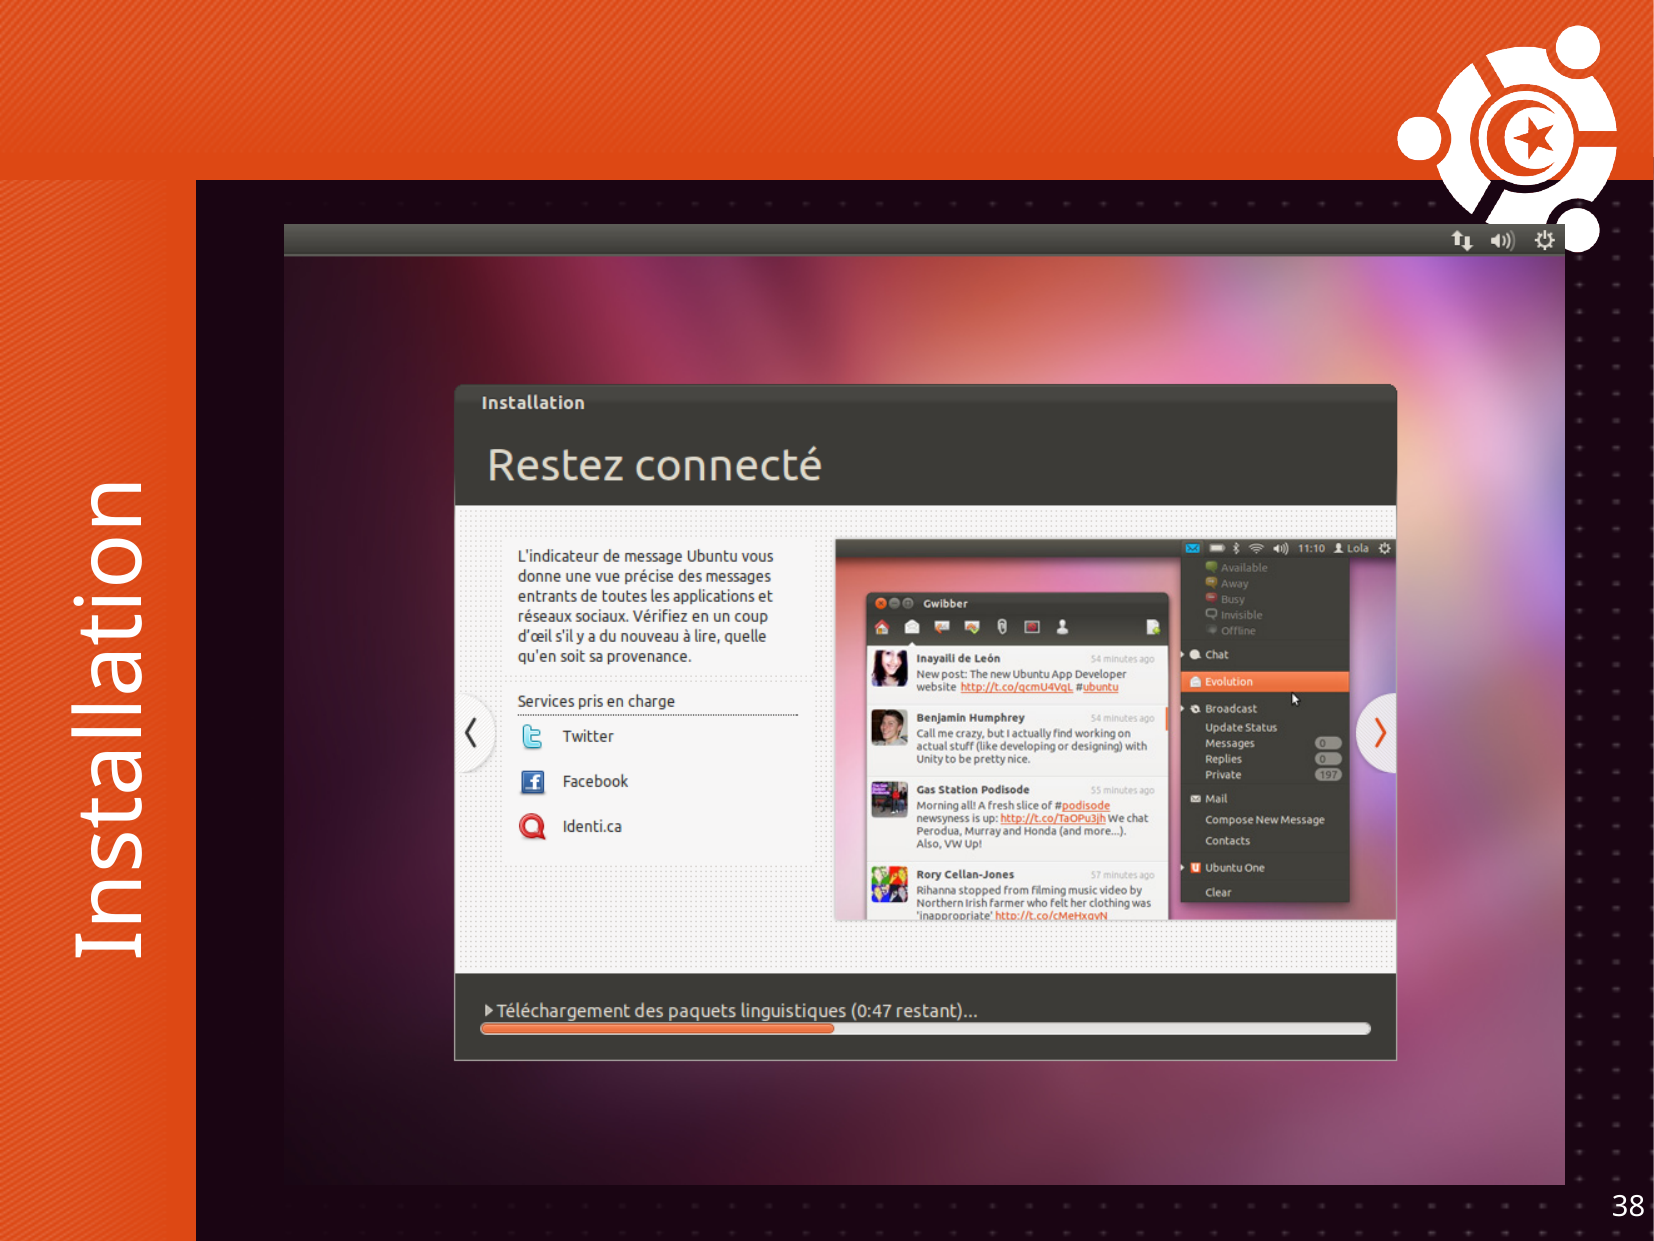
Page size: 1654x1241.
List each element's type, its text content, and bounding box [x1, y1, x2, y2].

title Installation [17, 210, 196, 1229]
picture [0, 0, 1654, 1241]
